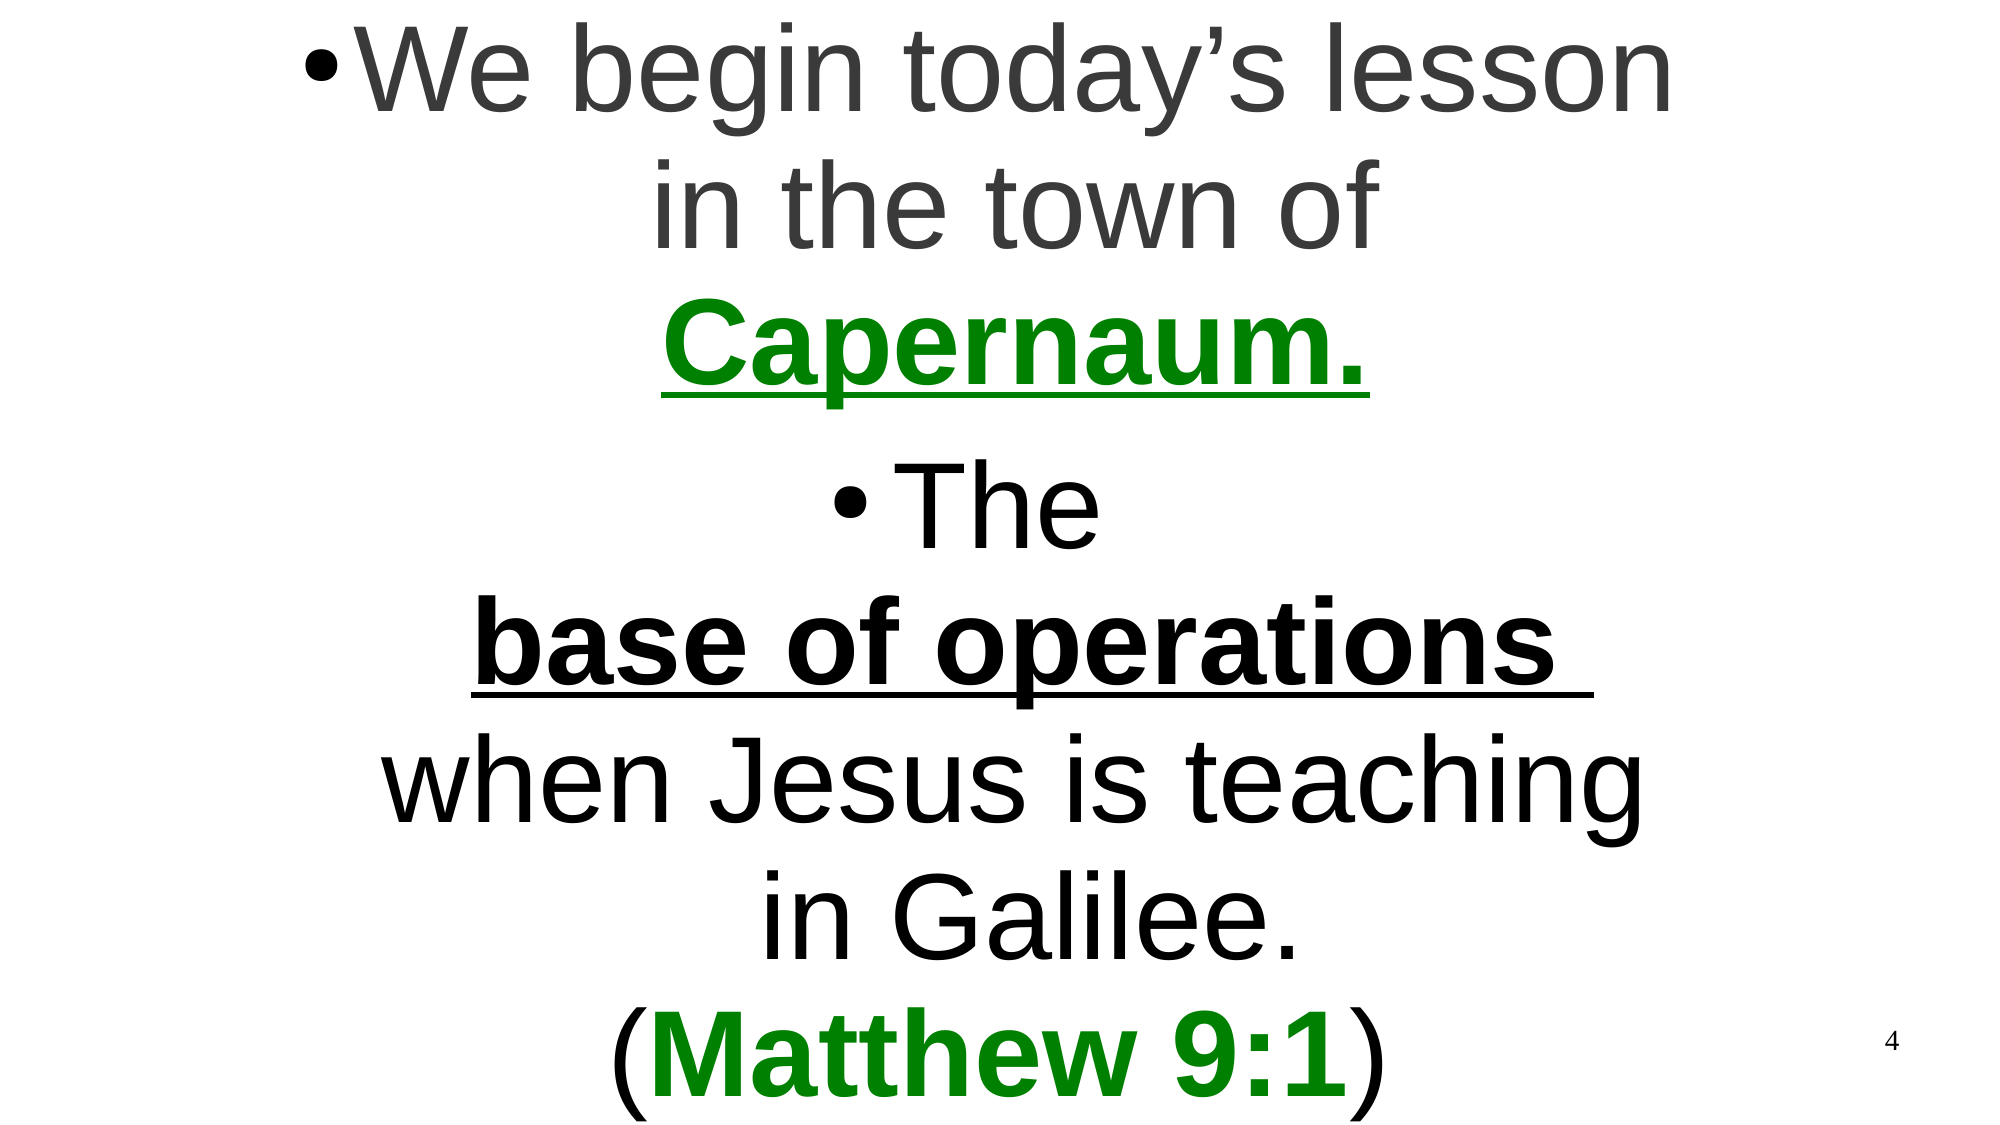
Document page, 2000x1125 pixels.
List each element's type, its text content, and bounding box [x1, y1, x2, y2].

list We begin today’s lesson in the town of Capernaum. The base of operations when Jesus is teaching in Galilee. (Matthew 9:1) [0, 0, 1996, 1123]
